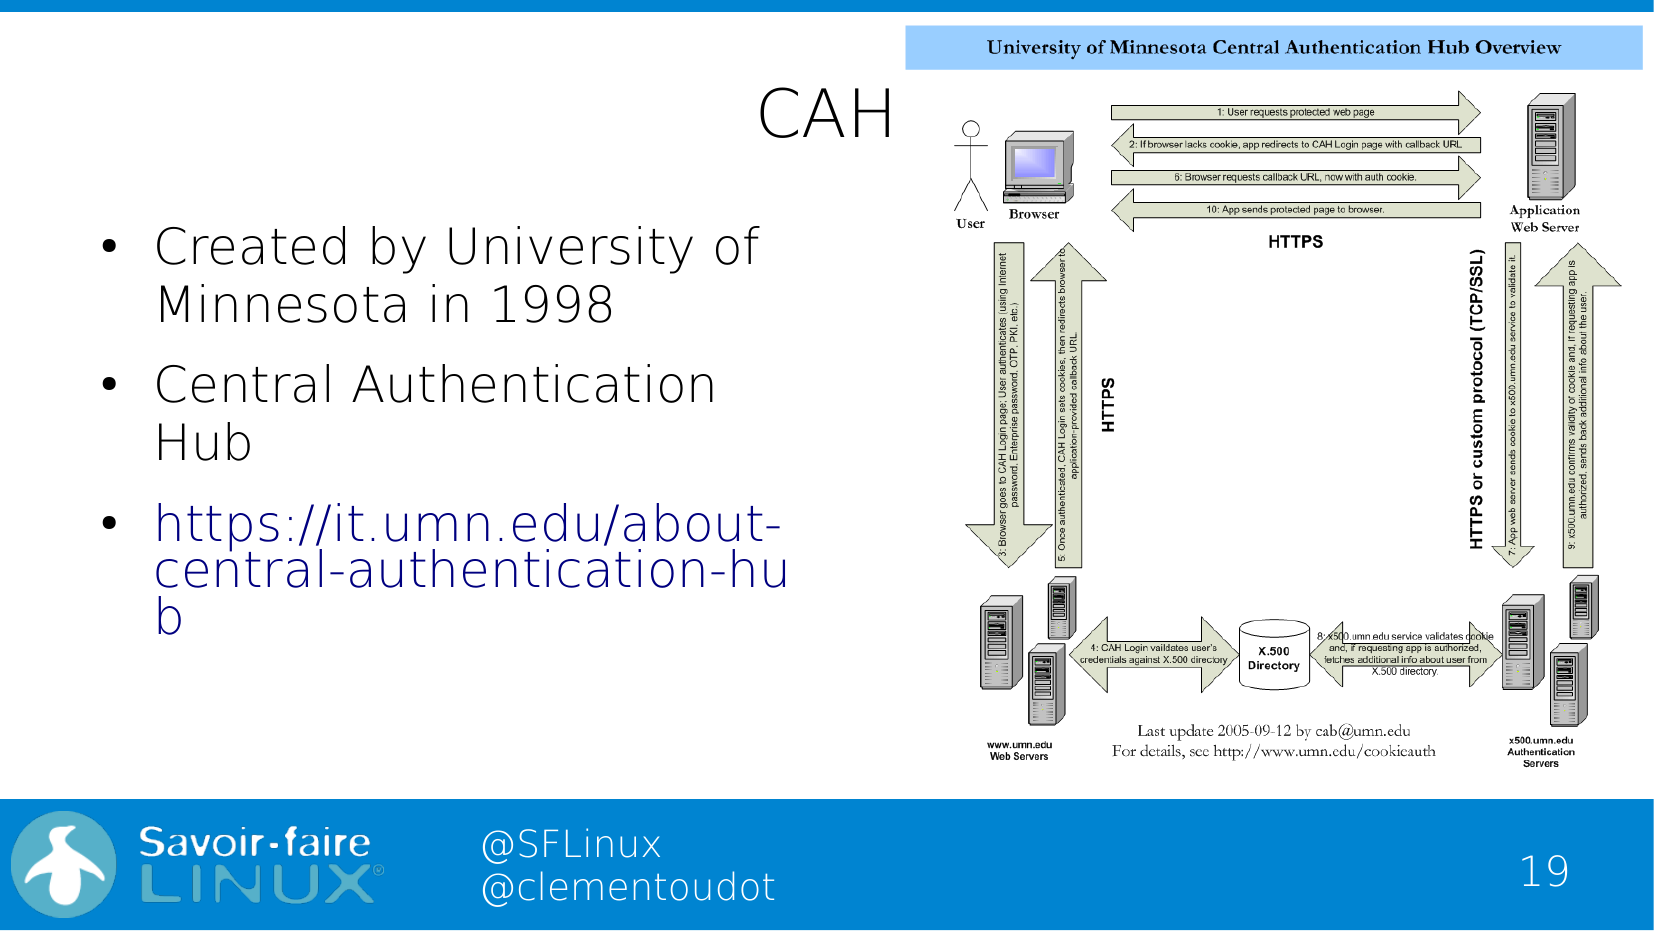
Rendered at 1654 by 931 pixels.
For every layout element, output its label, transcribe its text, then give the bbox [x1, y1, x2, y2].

picture [905, 25, 1643, 770]
picture [11, 811, 384, 918]
list Created by University of Minnesota in 1998 Central Authentication Hub https://it.umn.edu/about-central-authentication-hub [82, 217, 809, 758]
title CAH [82, 37, 905, 193]
